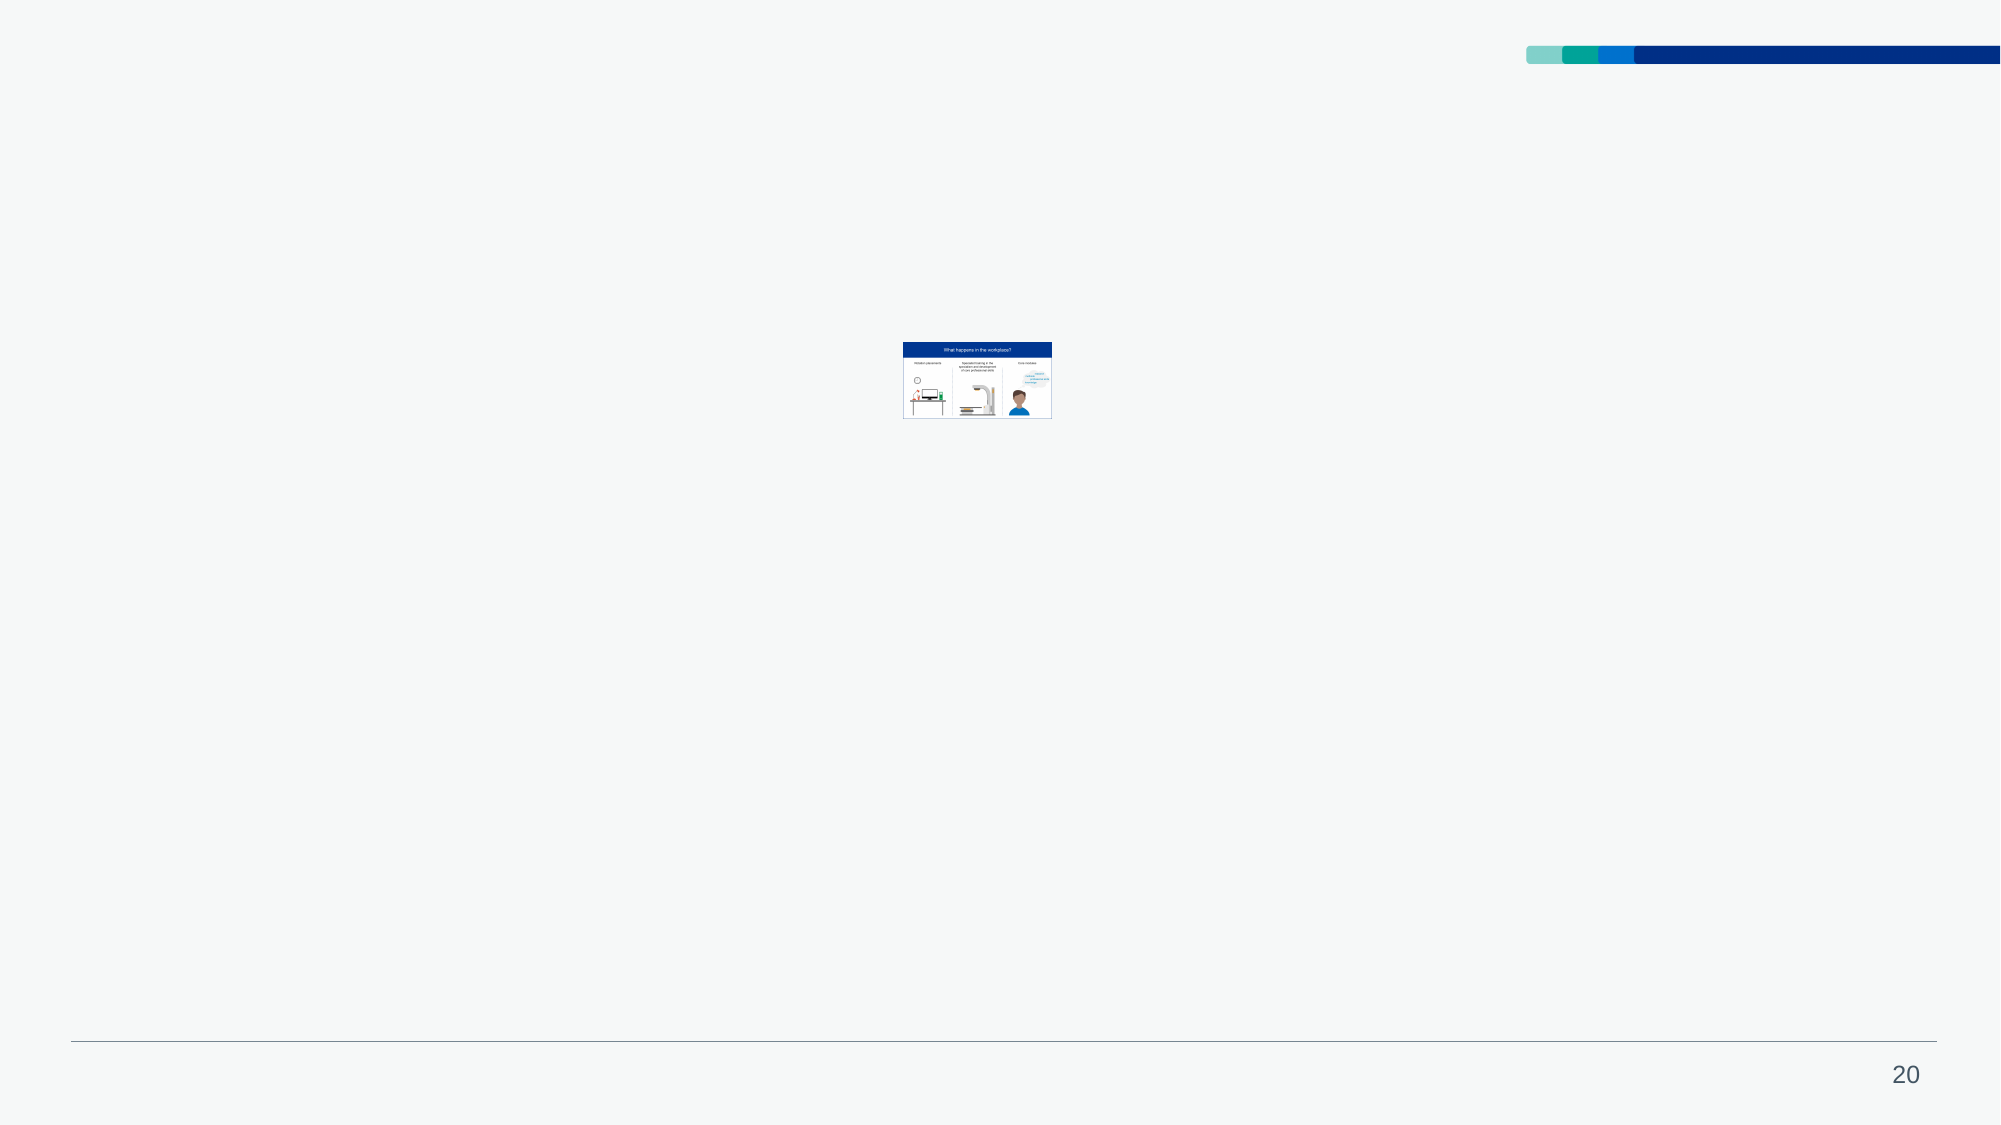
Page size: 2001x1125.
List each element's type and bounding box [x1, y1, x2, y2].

picture [54, 53, 1946, 1024]
